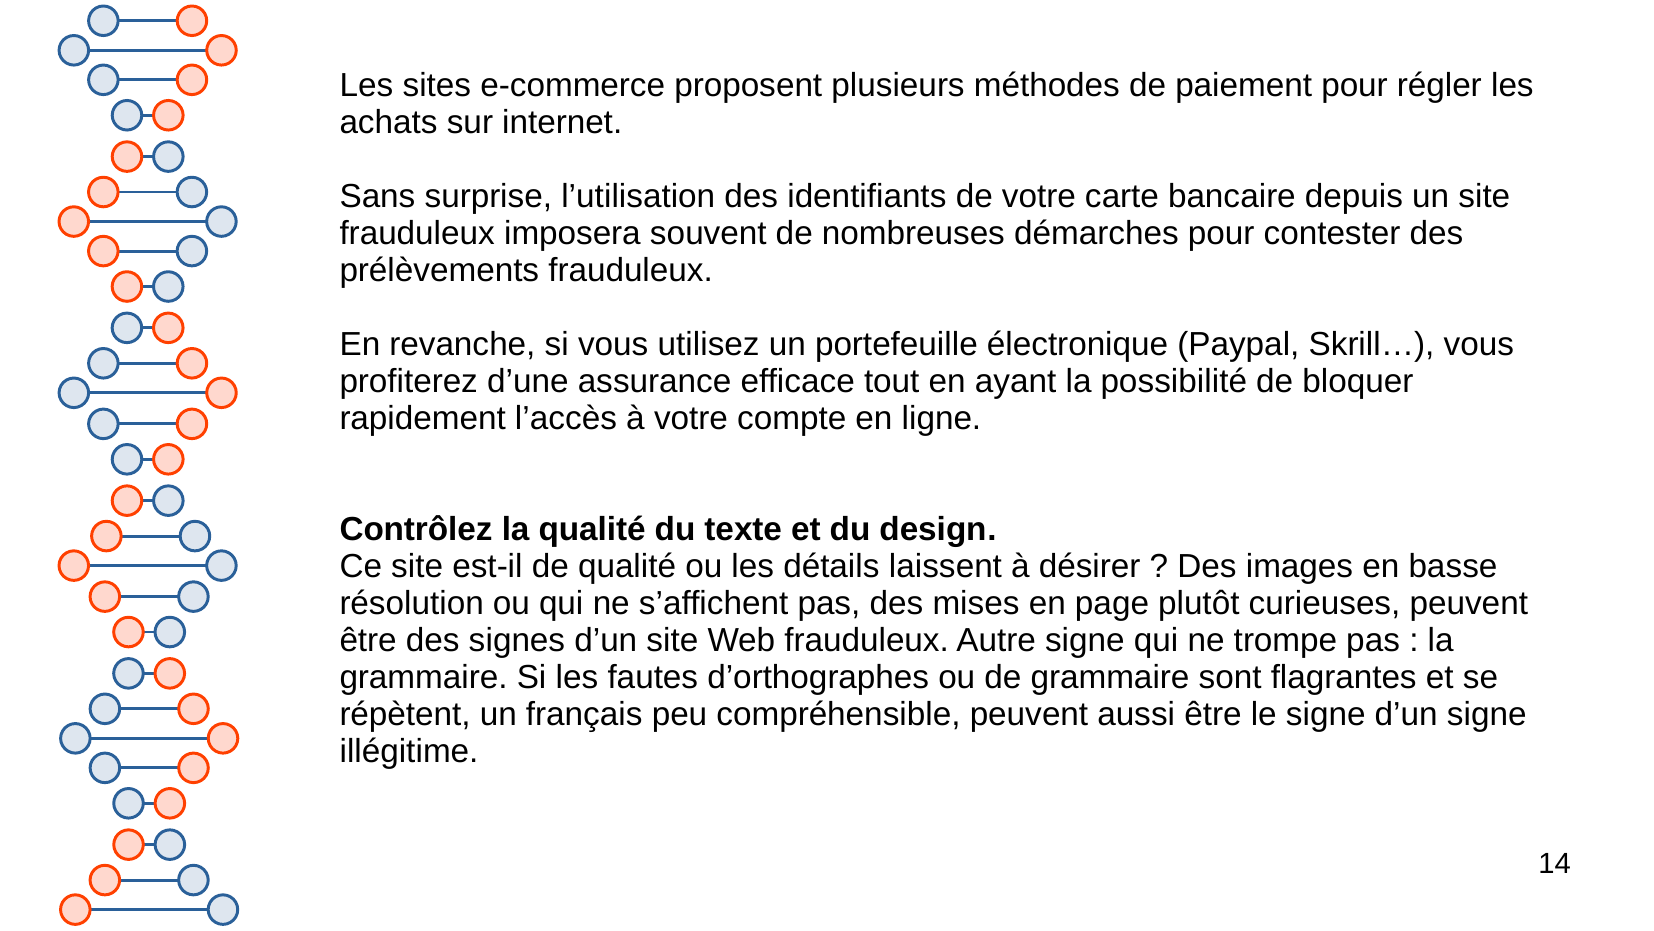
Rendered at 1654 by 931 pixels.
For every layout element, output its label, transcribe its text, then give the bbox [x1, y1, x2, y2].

text_box Les sites e-commerce proposent plusieurs méthodes de paiement pour régler les achats sur internet. Sans surprise, l’utilisation des identifiants de votre carte bancaire depuis un site frauduleux imposera souvent de nombreuses démarches pour contester des prélèvements frauduleux. En revanche, si vous utilisez un portefeuille électronique (Paypal, Skrill…), vous profiterez d’une assurance efficace tout en ayant la possibilité de bloquer rapidement l’accès à votre compte en ligne. Contrôlez la qualité du texte et du design. Ce site est-il de qualité ou les détails laissent à désirer ? Des images en basse résolution ou qui ne s’affichent pas, des mises en page plutôt curieuses, peuvent être des signes d’un site Web frauduleux. Autre signe qui ne trompe pas : la grammaire. Si les fautes d’orthographes ou de grammaire sont flagrantes et se répètent, un français peu compréhensible, peuvent aussi être le signe d’un signe illégitime. [324, 59, 1565, 886]
